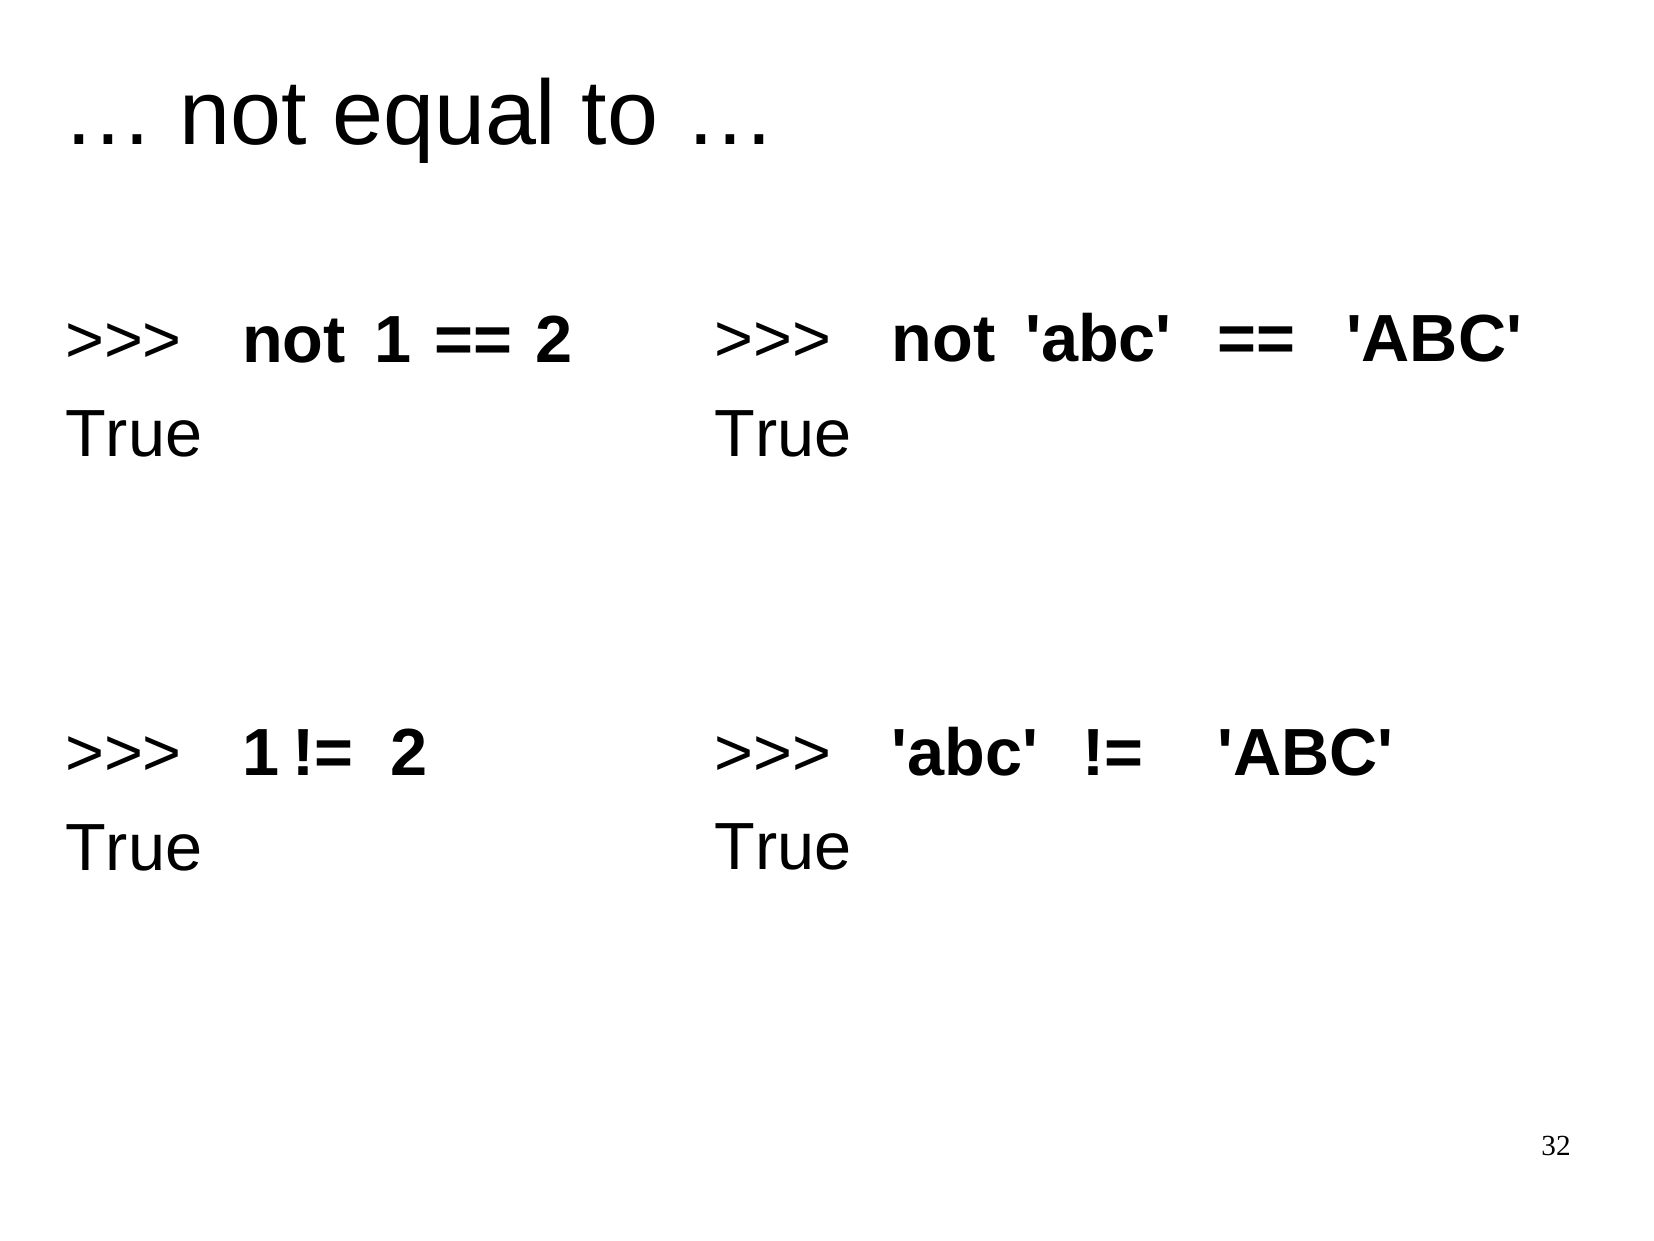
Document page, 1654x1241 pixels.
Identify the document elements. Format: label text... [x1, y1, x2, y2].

text_box True [59, 390, 209, 477]
text_box >>> [708, 295, 838, 383]
text_box >>> [708, 708, 838, 796]
text_box >>> [59, 295, 189, 383]
text_box 'abc' != 'ABC' [886, 708, 1400, 796]
text_box True [59, 803, 209, 891]
text_box not 'abc' == 'ABC' [886, 295, 1529, 383]
text_box … not equal to … [59, 59, 780, 168]
text_box True [708, 803, 858, 891]
text_box >>> [59, 709, 189, 796]
text_box True [708, 390, 858, 477]
text_box 1 != 2 [236, 709, 434, 796]
text_box not 1 == 2 [236, 295, 579, 383]
